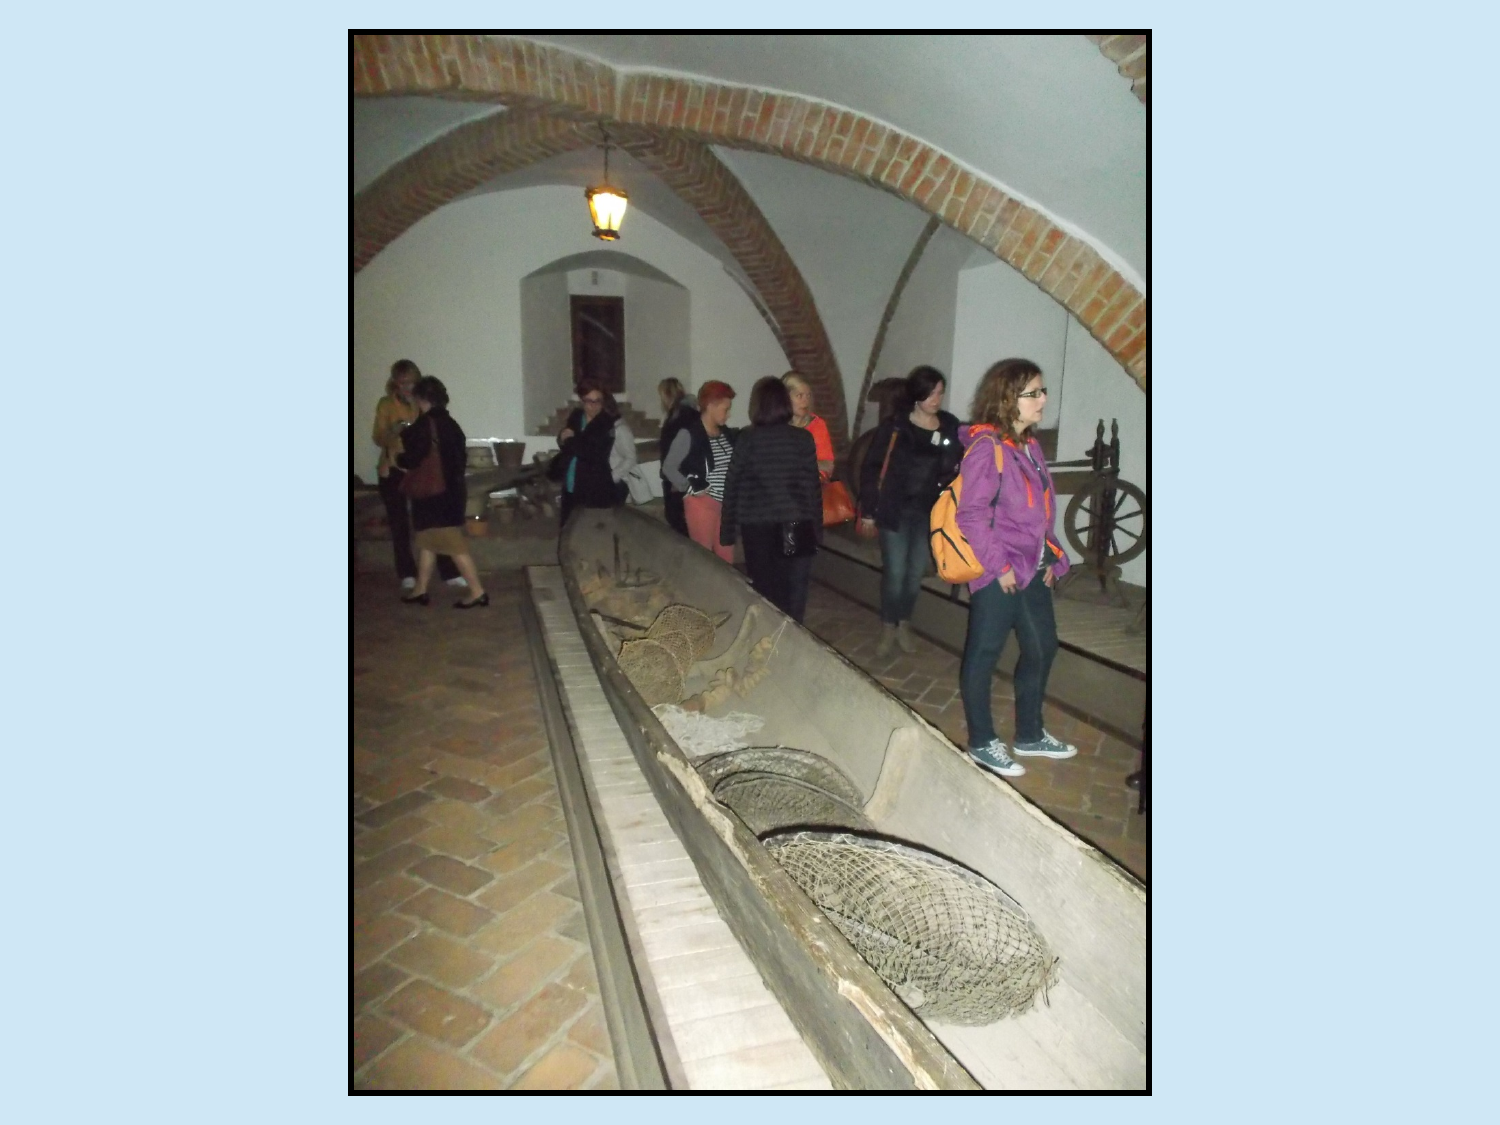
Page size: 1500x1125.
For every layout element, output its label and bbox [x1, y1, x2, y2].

picture [354, 34, 1146, 1091]
